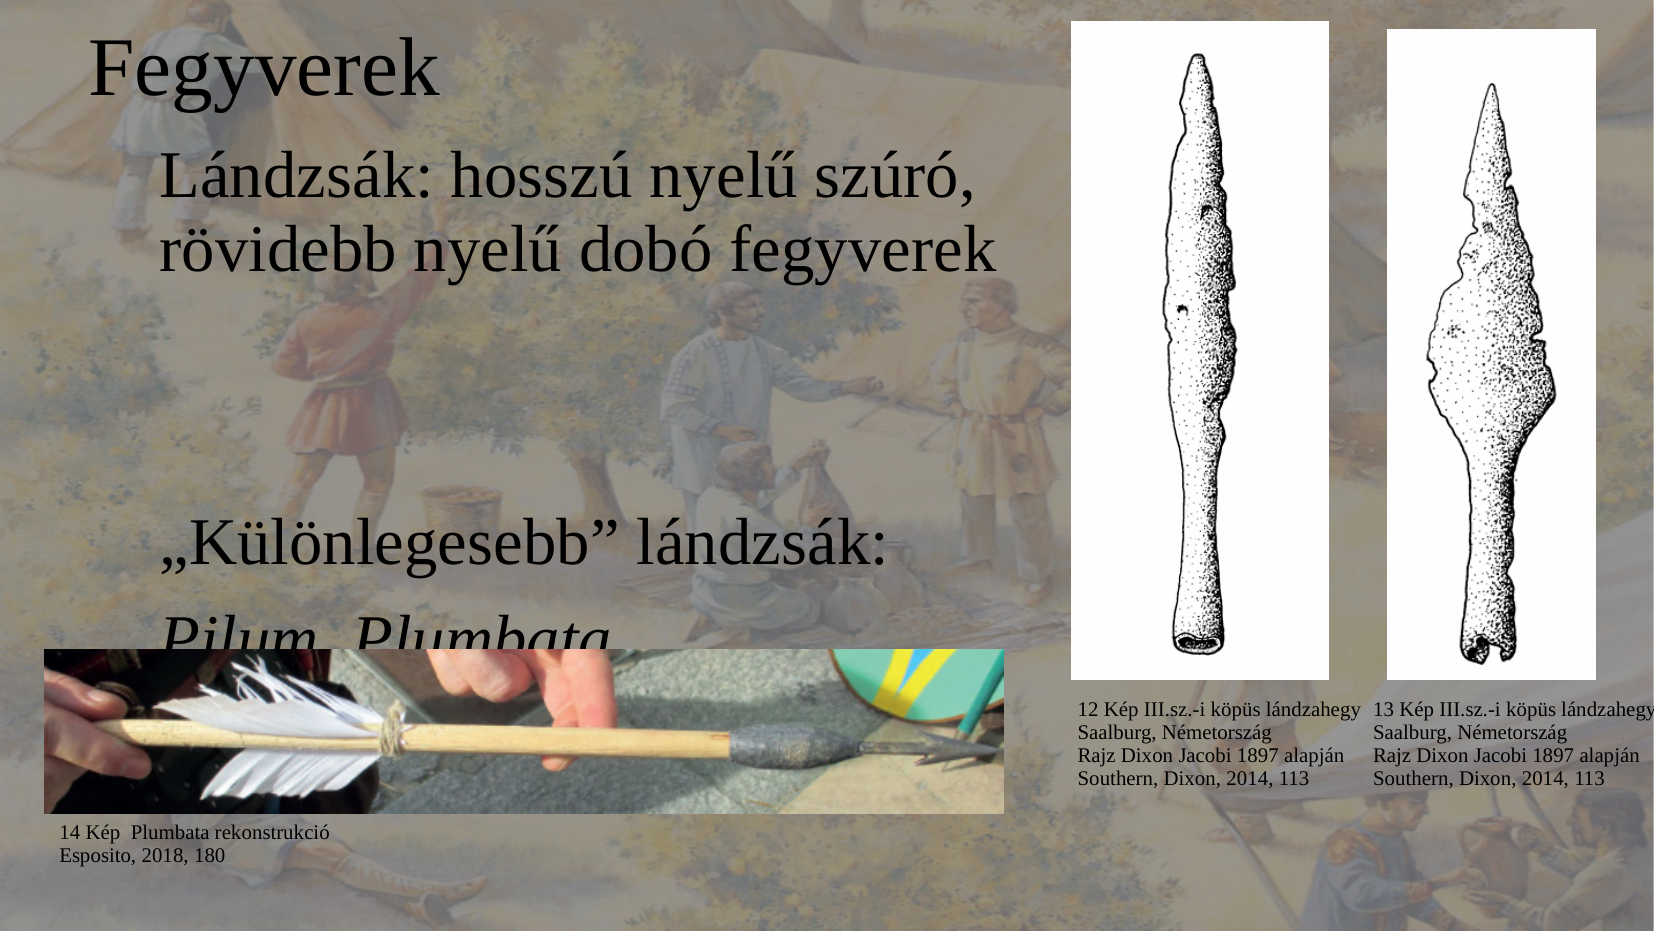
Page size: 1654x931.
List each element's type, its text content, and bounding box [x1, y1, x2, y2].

list Fegyverek Lándzsák: hosszú nyelű szúró, rövidebb nyelű dobó fegyverek „Különlegesebb” lándzsák: Pilum, Plumbata [17, 21, 1123, 768]
picture [0, 0, 1654, 931]
text_box 12 Kép III.sz.-i köpüs lándzahegy Saalburg, Németország Rajz Dixon Jacobi 1897 alapján Southern, Dixon, 2014, 113 [1062, 690, 1506, 809]
text_box 14 Kép Plumbata rekonstrukció Esposito, 2018, 180 [44, 813, 1374, 903]
text_box 13 Kép III.sz.-i köpüs lándzahegy Saalburg, Németország Rajz Dixon Jacobi 1897 alapján Southern, Dixon, 2014, 113 [1506, 690, 1654, 798]
